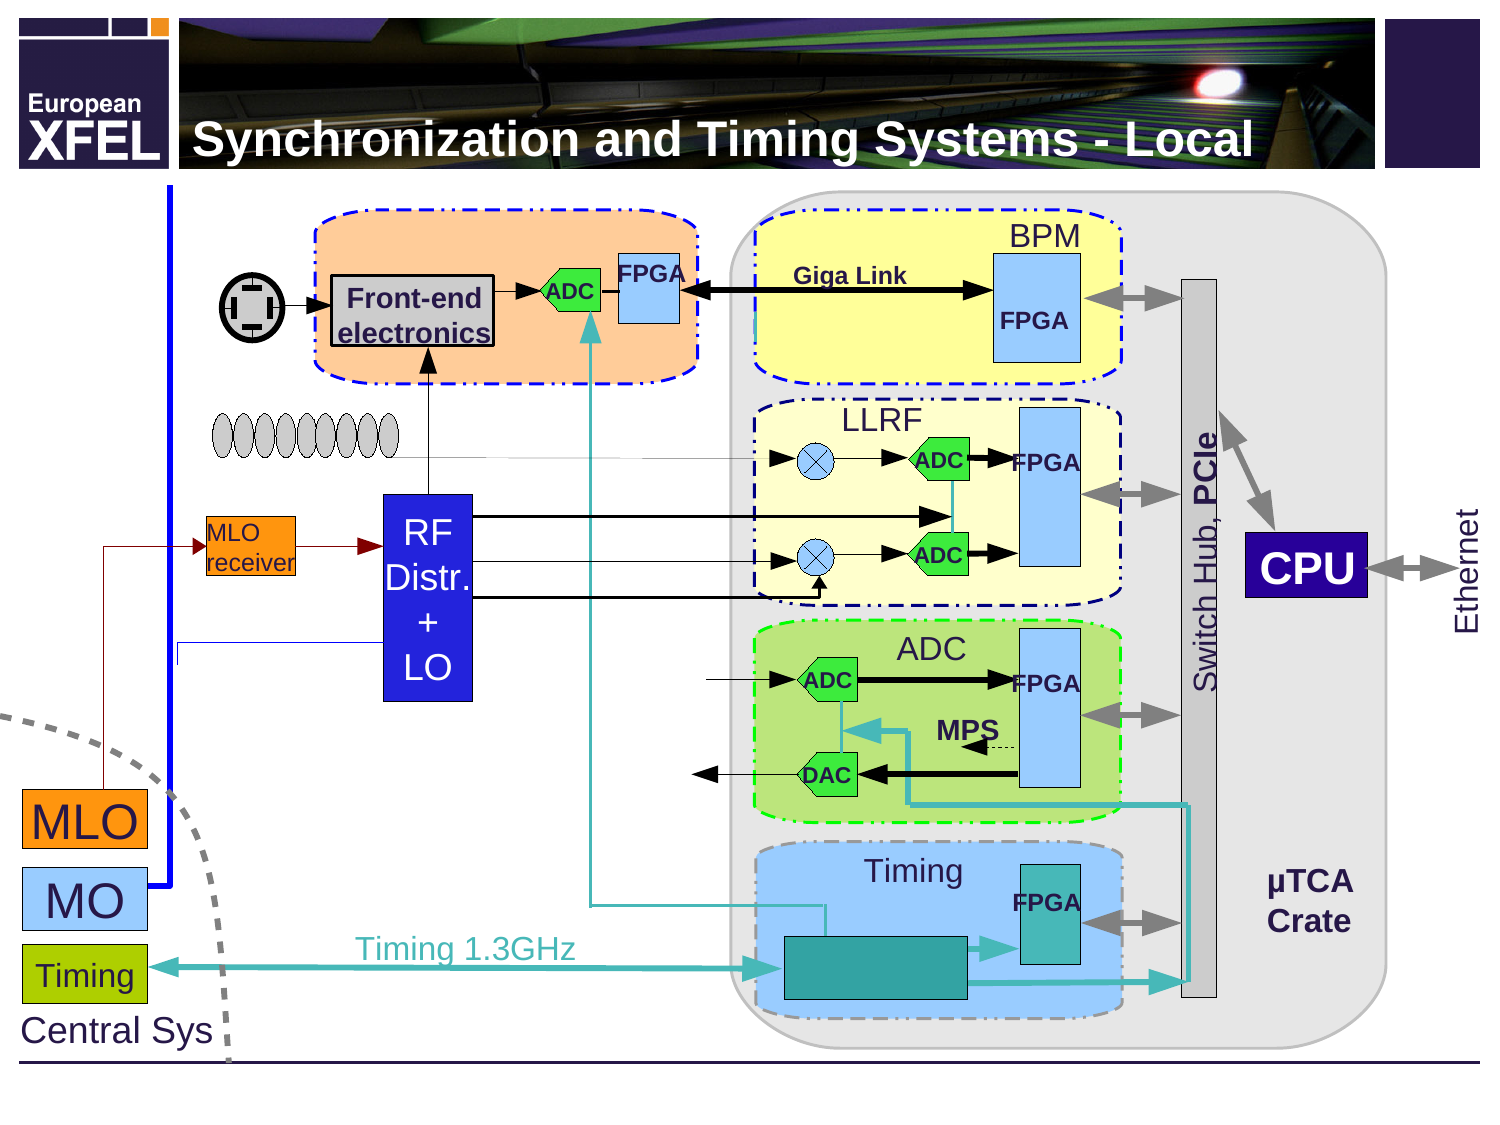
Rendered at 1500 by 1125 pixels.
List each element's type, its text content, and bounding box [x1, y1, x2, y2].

text_box CPU [1244, 531, 1372, 598]
text_box ADC [908, 437, 970, 481]
text_box FPGA [996, 660, 1101, 731]
text_box MPS [921, 704, 1015, 752]
text_box MO [22, 867, 148, 931]
text_box Switch Hub, PCIe [1176, 417, 1235, 709]
text_box ADC [797, 657, 858, 702]
text_box FPGA [996, 438, 1101, 510]
text_box µTCA Crate [1252, 852, 1453, 947]
text_box RF Distr. + LO [383, 494, 473, 702]
text_box [315, 310, 428, 384]
text_box [297, 413, 399, 458]
text_box Ethernet [1437, 494, 1490, 651]
text_box MLO [22, 789, 148, 849]
text_box Central Sys [5, 998, 229, 1059]
text_box [730, 455, 1387, 1049]
text_box FPGA [602, 249, 716, 310]
text_box Giga Link [778, 251, 922, 295]
picture [179, 18, 1375, 169]
picture [19, 18, 169, 169]
text_box Timing 1.3GHz [340, 919, 591, 975]
text_box [212, 413, 296, 458]
text_box MLO receiver [206, 516, 296, 576]
text_box ADC [540, 268, 601, 312]
text_box [315, 209, 698, 384]
text_box ADC [907, 532, 969, 576]
text_box Timing [848, 841, 978, 894]
text_box [221, 275, 283, 341]
text_box Front-end electronics [322, 271, 507, 352]
text_box [730, 680, 840, 774]
text_box BPM [994, 206, 1097, 259]
text_box [843, 732, 905, 773]
text_box [429, 292, 589, 384]
text_box Timing [22, 944, 148, 998]
text_box [730, 191, 1387, 565]
text_box DAC [796, 752, 858, 797]
title Synchronization and Timing Systems - Local [191, 110, 1375, 168]
text_box ADC [881, 619, 982, 672]
text_box LLRF [826, 390, 938, 446]
text_box FPGA [984, 296, 1102, 357]
text_box FPGA [997, 879, 1102, 939]
